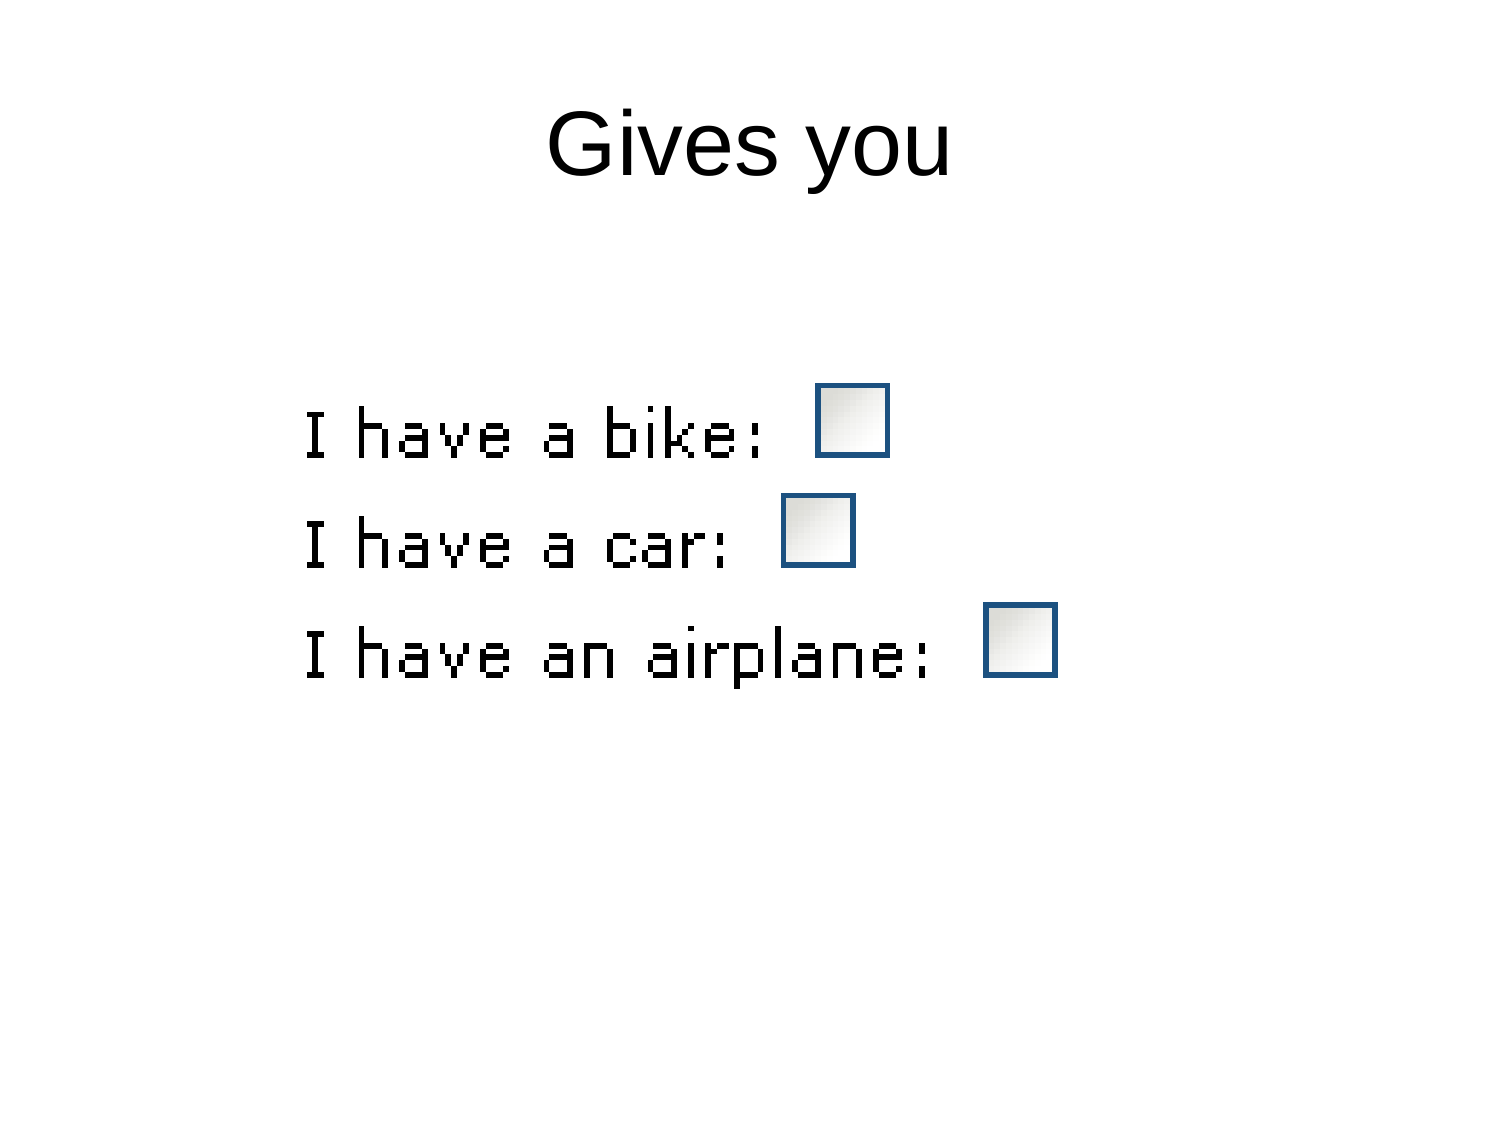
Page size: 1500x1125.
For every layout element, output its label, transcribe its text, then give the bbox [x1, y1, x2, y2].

title Gives you [75, 45, 1426, 233]
picture [230, 338, 1235, 717]
